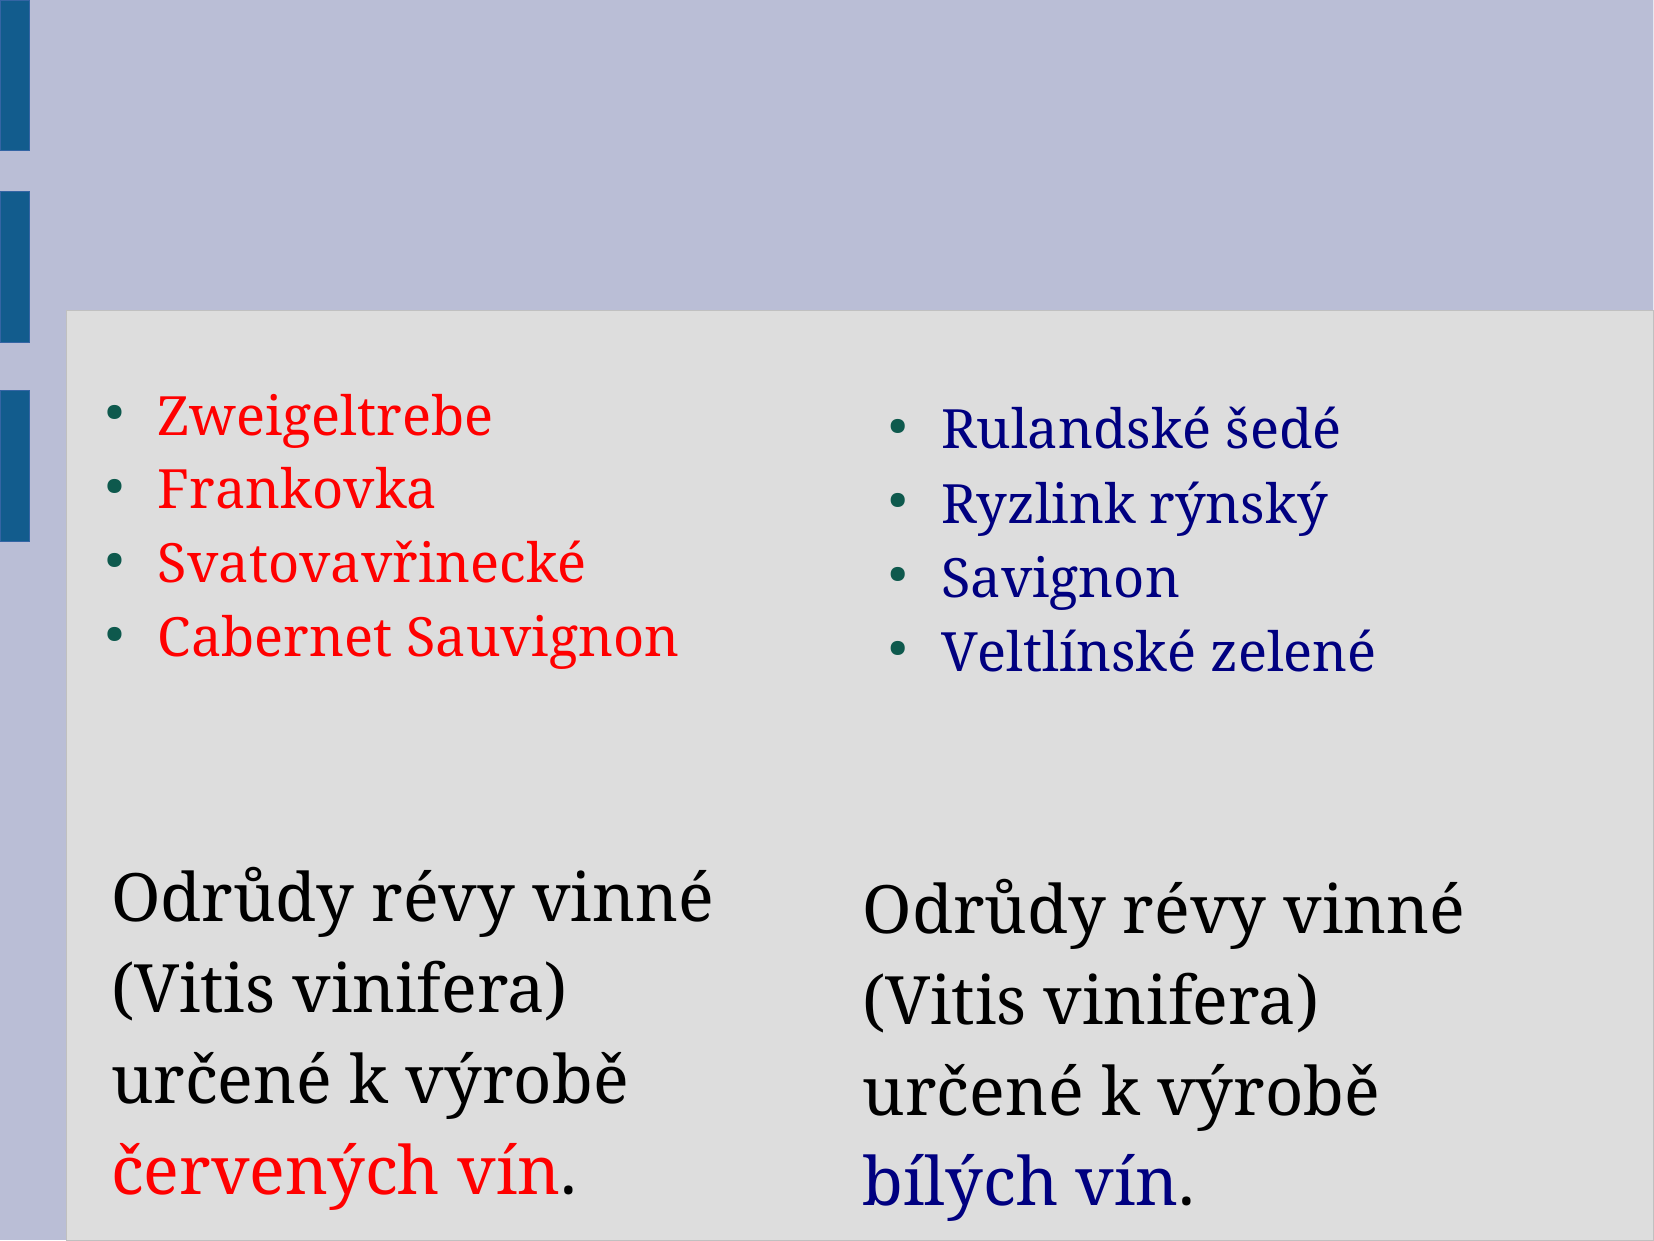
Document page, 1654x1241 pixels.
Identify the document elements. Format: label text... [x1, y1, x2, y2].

list Zweigeltrebe Frankovka Svatovavřinecké Cabernet Sauvignon [87, 376, 777, 802]
text_box Odrůdy révy vinné (Vitis vinifera) určené k výrobě červených vín. [96, 843, 805, 1163]
list Rulandské šedé Ryzlink rýnský Savignon Veltlínské zelené [870, 317, 1560, 770]
text_box Odrůdy révy vinné (Vitis vinifera) určené k výrobě bílých vín. [847, 854, 1556, 1098]
